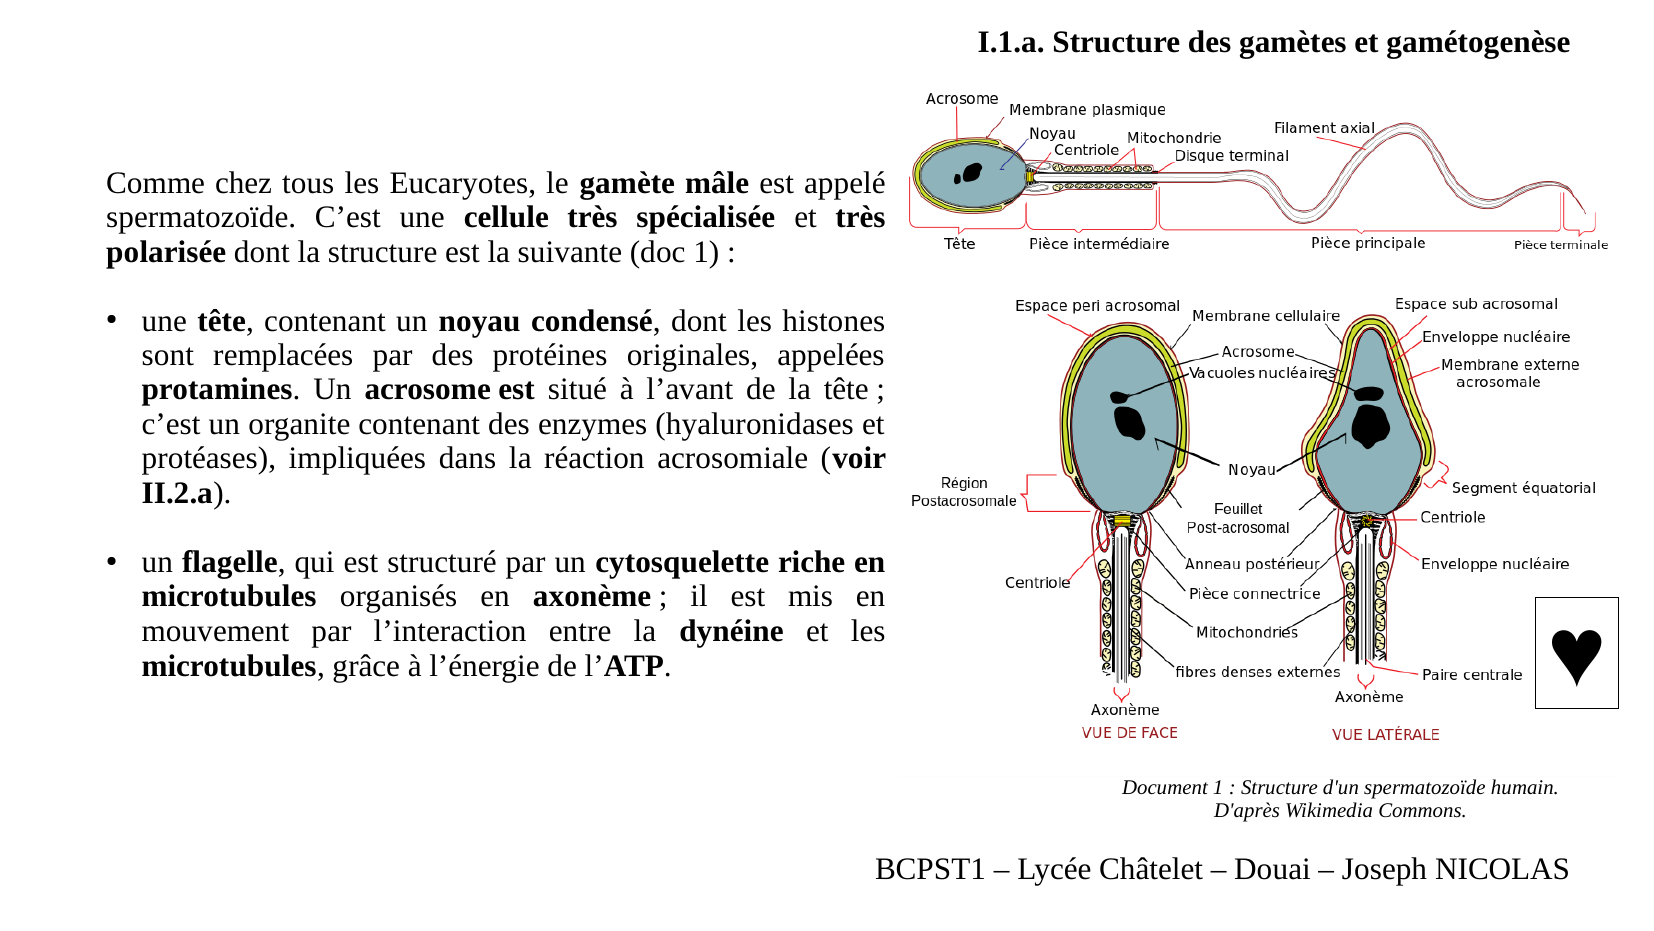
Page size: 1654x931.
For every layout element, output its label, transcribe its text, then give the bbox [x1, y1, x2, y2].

text_box I.1.a. Structure des gamètes et gamétogenèse [401, 5, 1572, 78]
text_box Comme chez tous les Eucaryotes, le gamète mâle est appelé spermatozoïde. C’est une cellule très spécialisée et très polarisée dont la structure est la suivante (doc 1) : une tête, contenant un noyau condensé, dont les histones sont remplacées par des protéines originales, appelées protamines. Un acrosome est situé à l’avant de la tête ; c’est un organite contenant des enzymes (hyaluronidases et protéases), impliquées dans la réaction acrosomiale (voir II.2.a). un flagelle, qui est structuré par un cytosquelette riche en microtubules organisés en axonème ; il est mis en mouvement par l’interaction entre la dynéine et les microtubules, grâce à l’énergie de l’ATP. [106, 165, 886, 683]
text_box ♥ [1535, 597, 1619, 709]
picture [897, 70, 1619, 777]
text_box Document 1 : Structure d'un spermatozoïde humain. D'après Wikimedia Commons. [1110, 777, 1571, 845]
text_box BCPST1 – Lycée Châtelet – Douai – Joseph NICOLAS [637, 832, 1571, 905]
